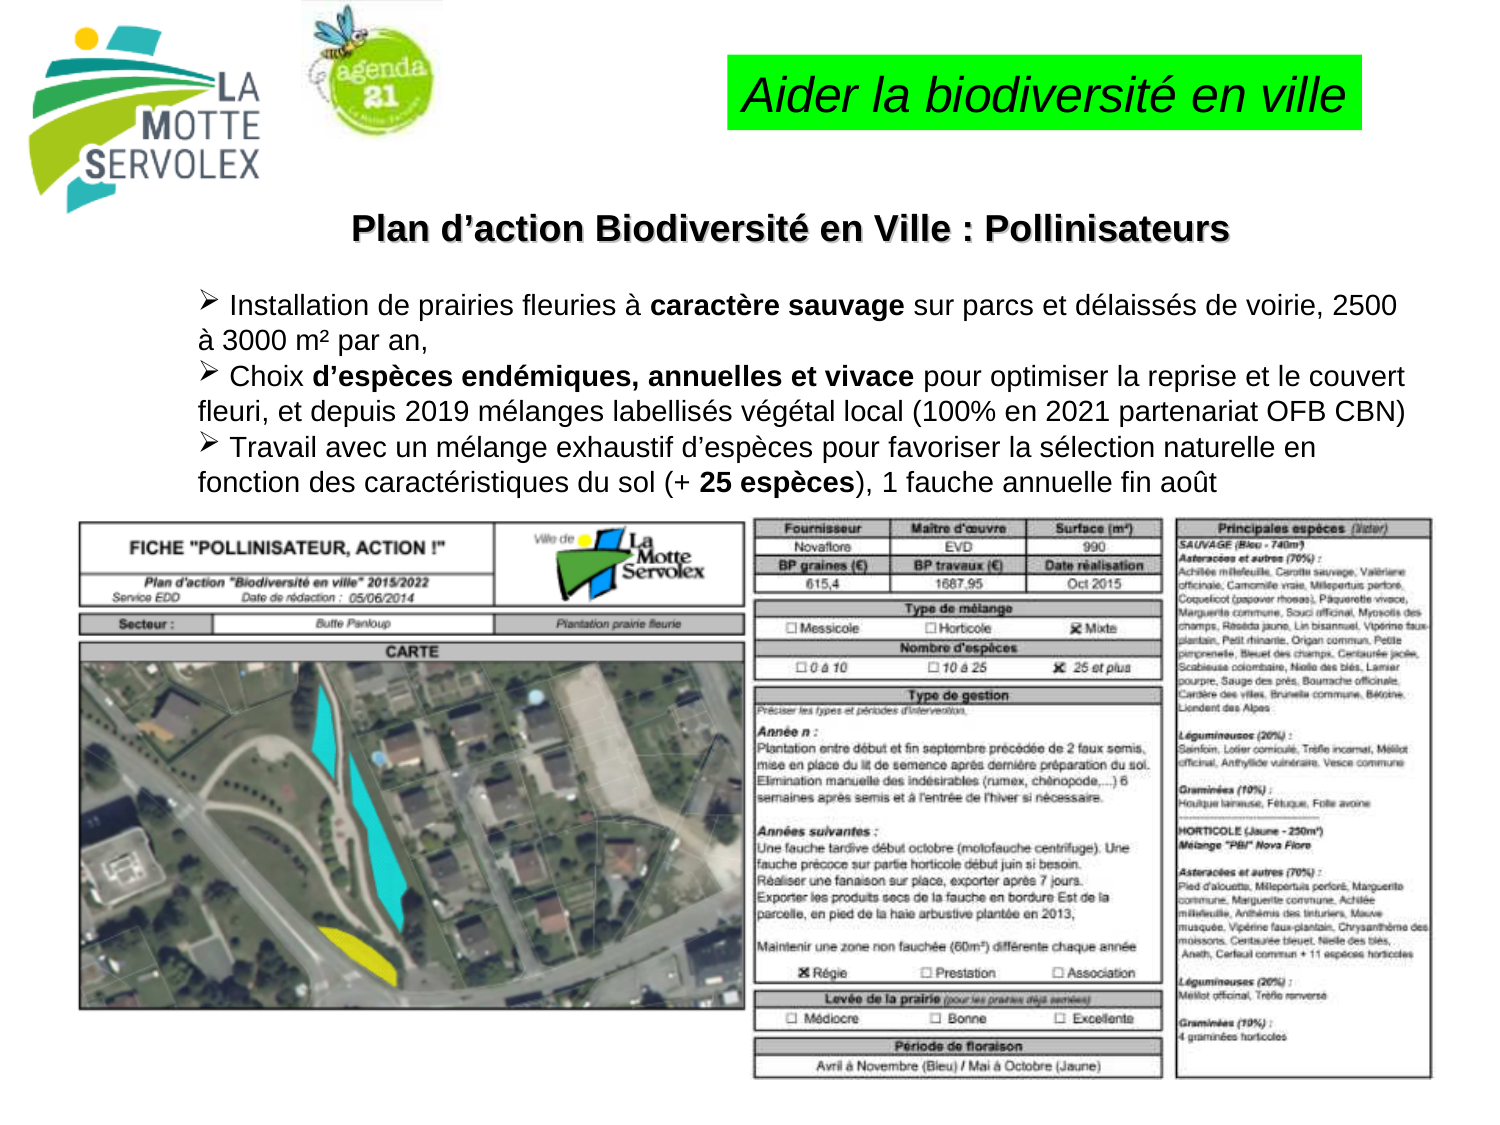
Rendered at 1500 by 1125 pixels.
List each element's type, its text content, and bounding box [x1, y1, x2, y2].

text_box Aider la biodiversité en ville [727, 54, 1362, 131]
picture [301, 0, 443, 142]
text_box Plan d’action Biodiversité en Ville : Pollinisateurs [336, 196, 1247, 257]
text_box Installation de prairies fleuries à caractère sauvage sur parcs et délaissés de voirie, 2500 à 3000 m² par an, Choix d’espèces endémiques, annuelles et vivace pour optimiser la reprise et le couvert fleuri, et depuis 2019 mélanges labellisés végétal local (100% en 2021 partenariat OFB CBN) Travail avec un mélange exhaustif d’espèces pour favoriser la sélection naturelle en fonction des caractéristiques du sol (+ 25 espèces), 1 fauche annuelle fin août [183, 278, 1427, 507]
picture [76, 0, 1500, 1125]
picture [11, 8, 278, 232]
